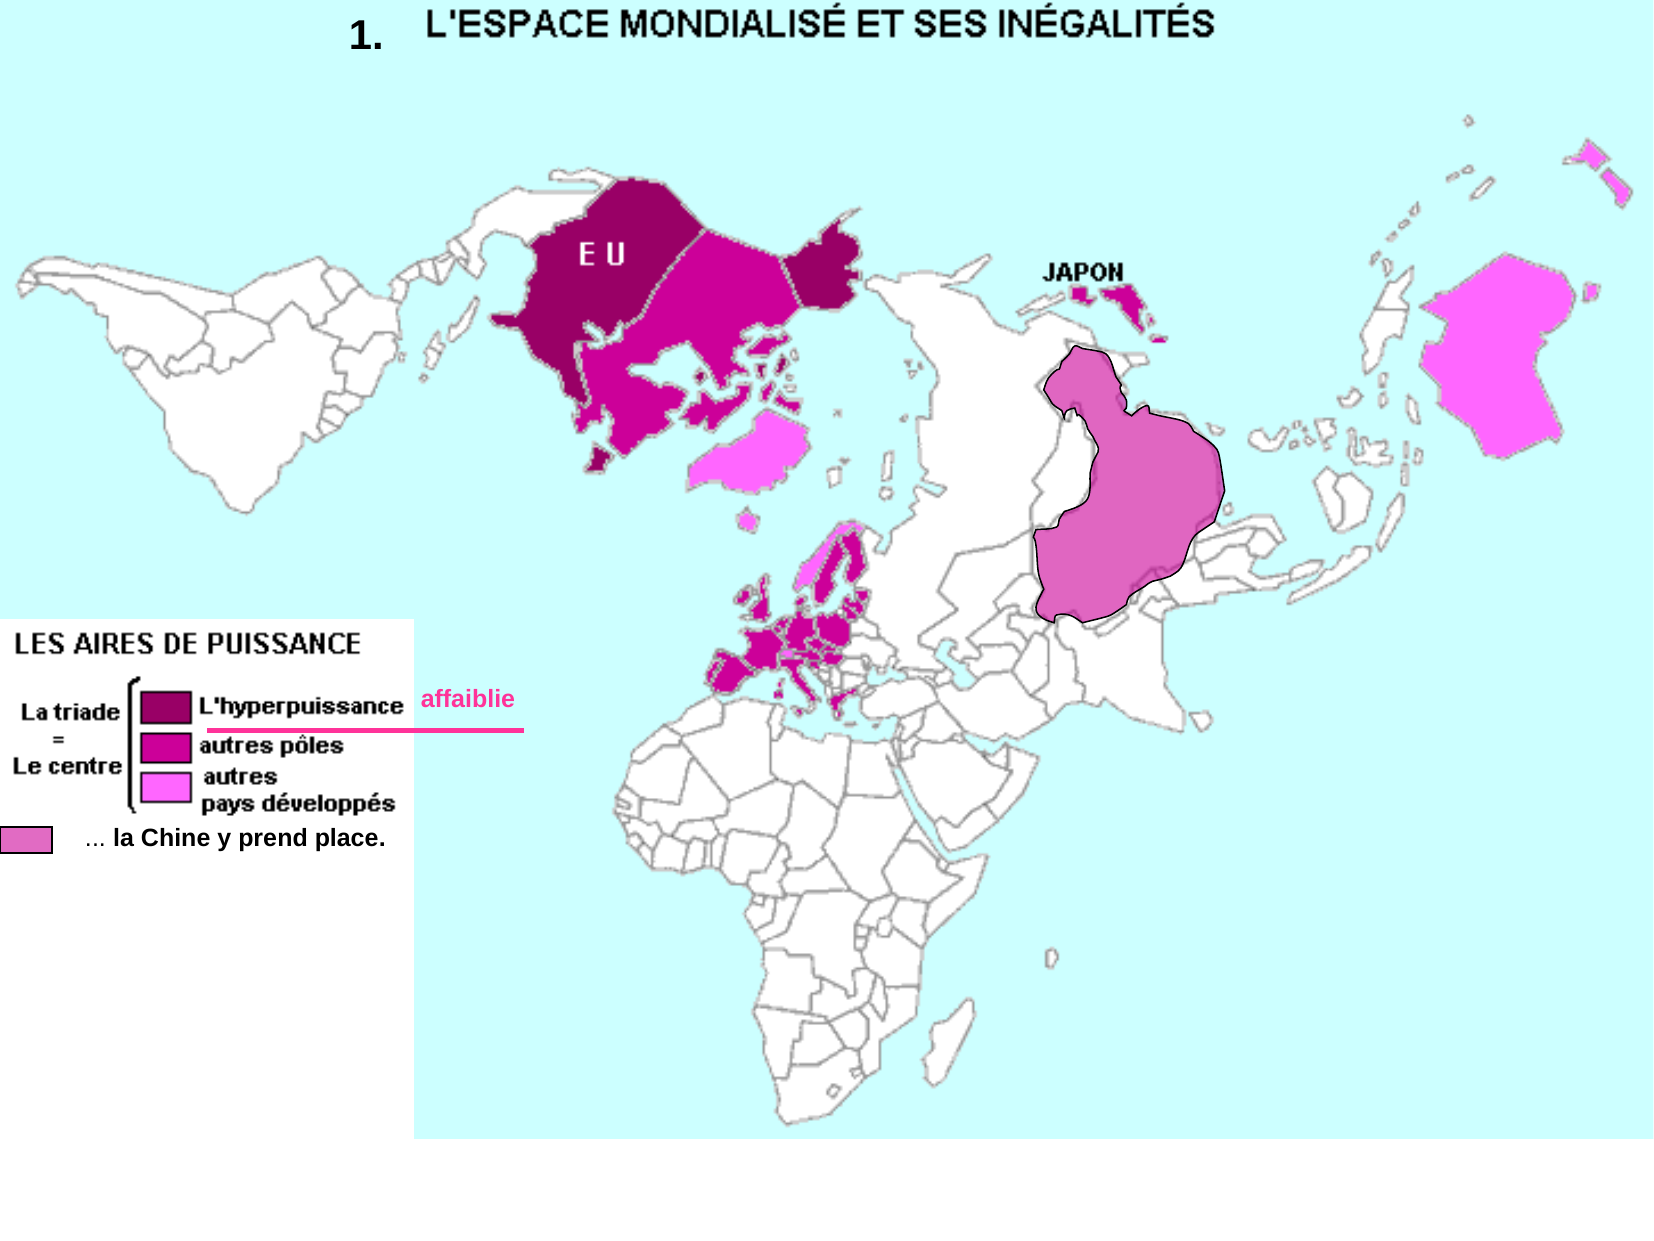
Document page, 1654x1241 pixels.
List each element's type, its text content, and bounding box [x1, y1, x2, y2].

picture [0, 0, 1654, 1241]
text_box 1. [334, 0, 399, 66]
text_box affaiblie [406, 675, 531, 721]
text_box [1033, 345, 1225, 623]
text_box [0, 826, 52, 853]
text_box ... la Chine y prend place. [70, 813, 402, 860]
